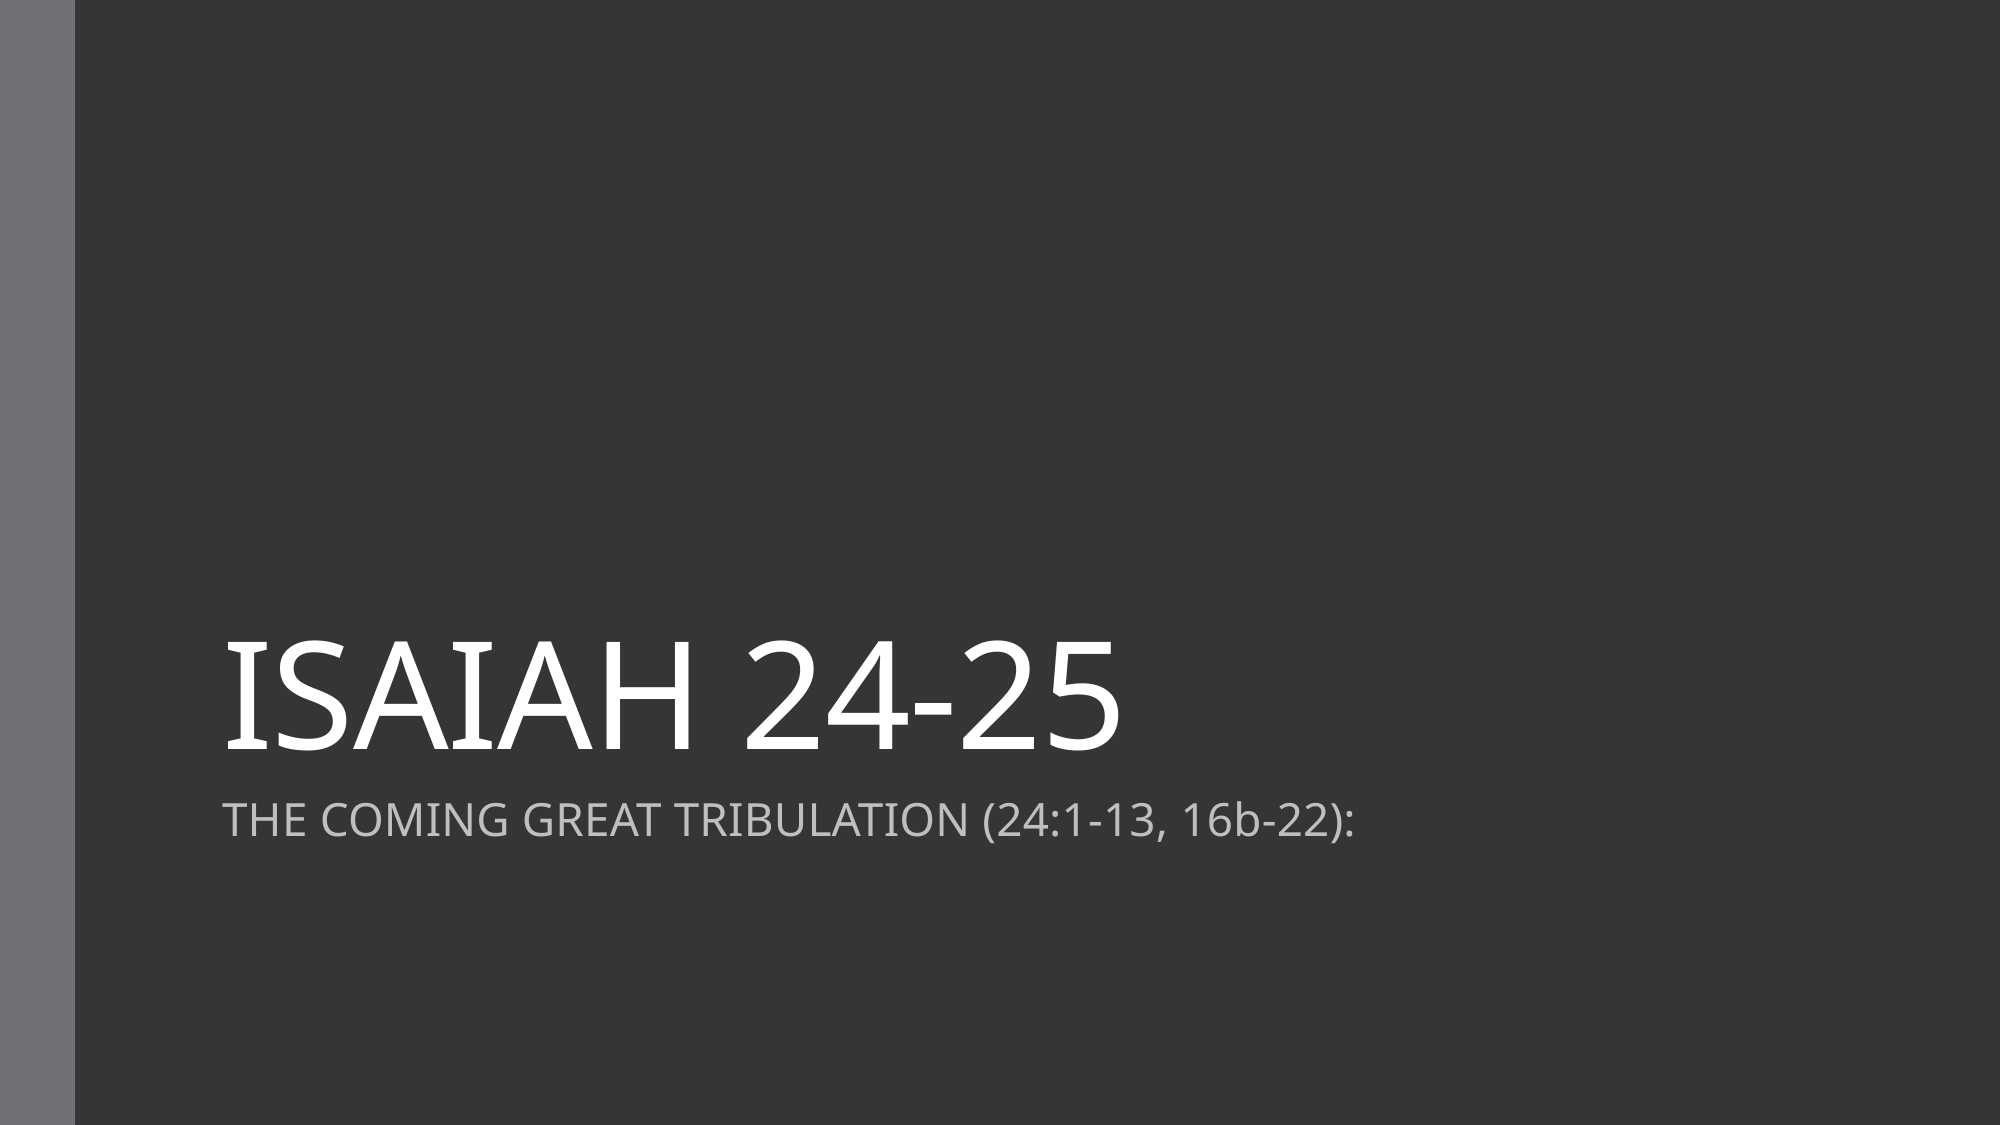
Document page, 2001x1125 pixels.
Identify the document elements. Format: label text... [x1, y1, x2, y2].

title ISAIAH 24-25 [206, 124, 1752, 787]
subtitle THE COMING GREAT TRIBULATION (24:1-13, 16b-22): [206, 787, 1752, 1066]
